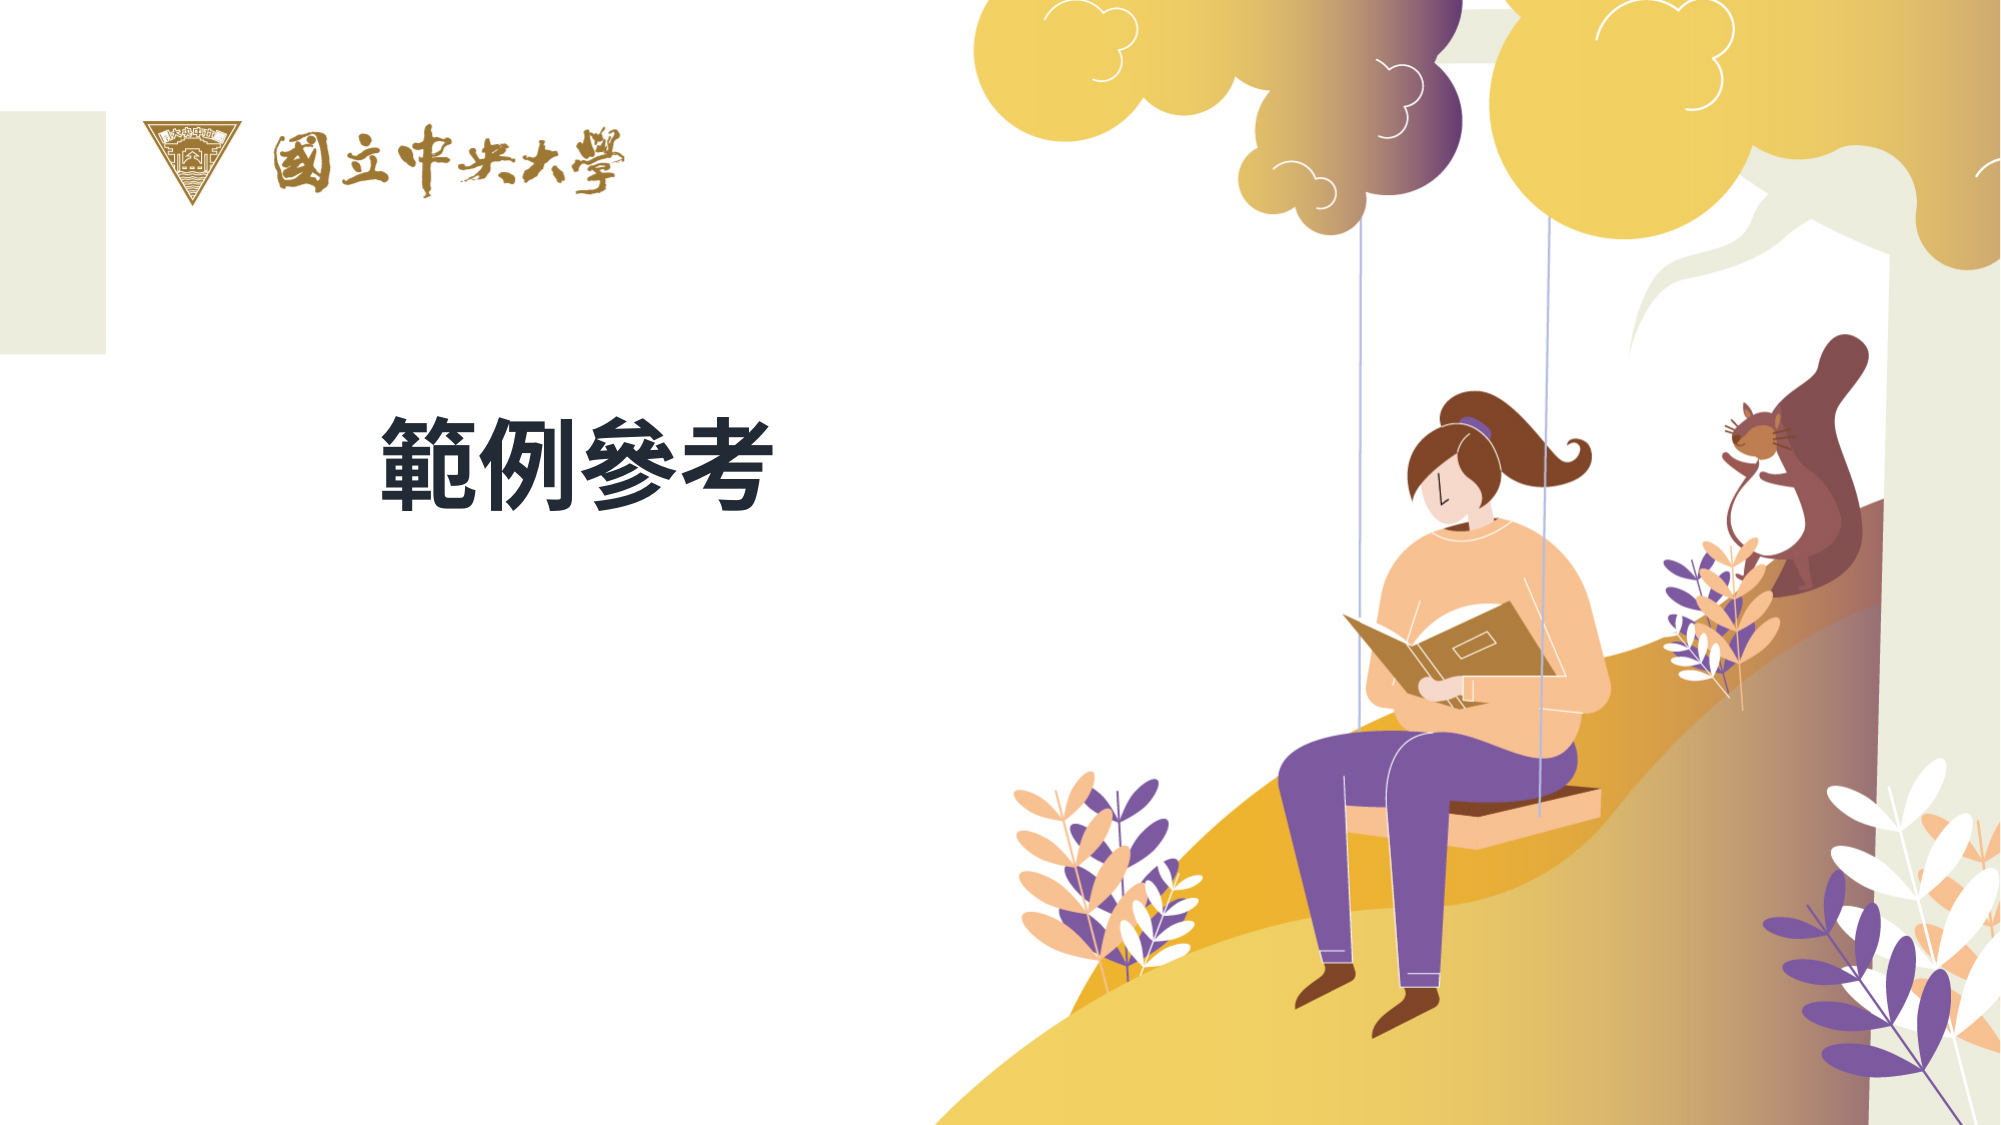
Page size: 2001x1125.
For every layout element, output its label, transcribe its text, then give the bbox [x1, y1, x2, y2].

text_box 範例參考 [308, 368, 849, 557]
